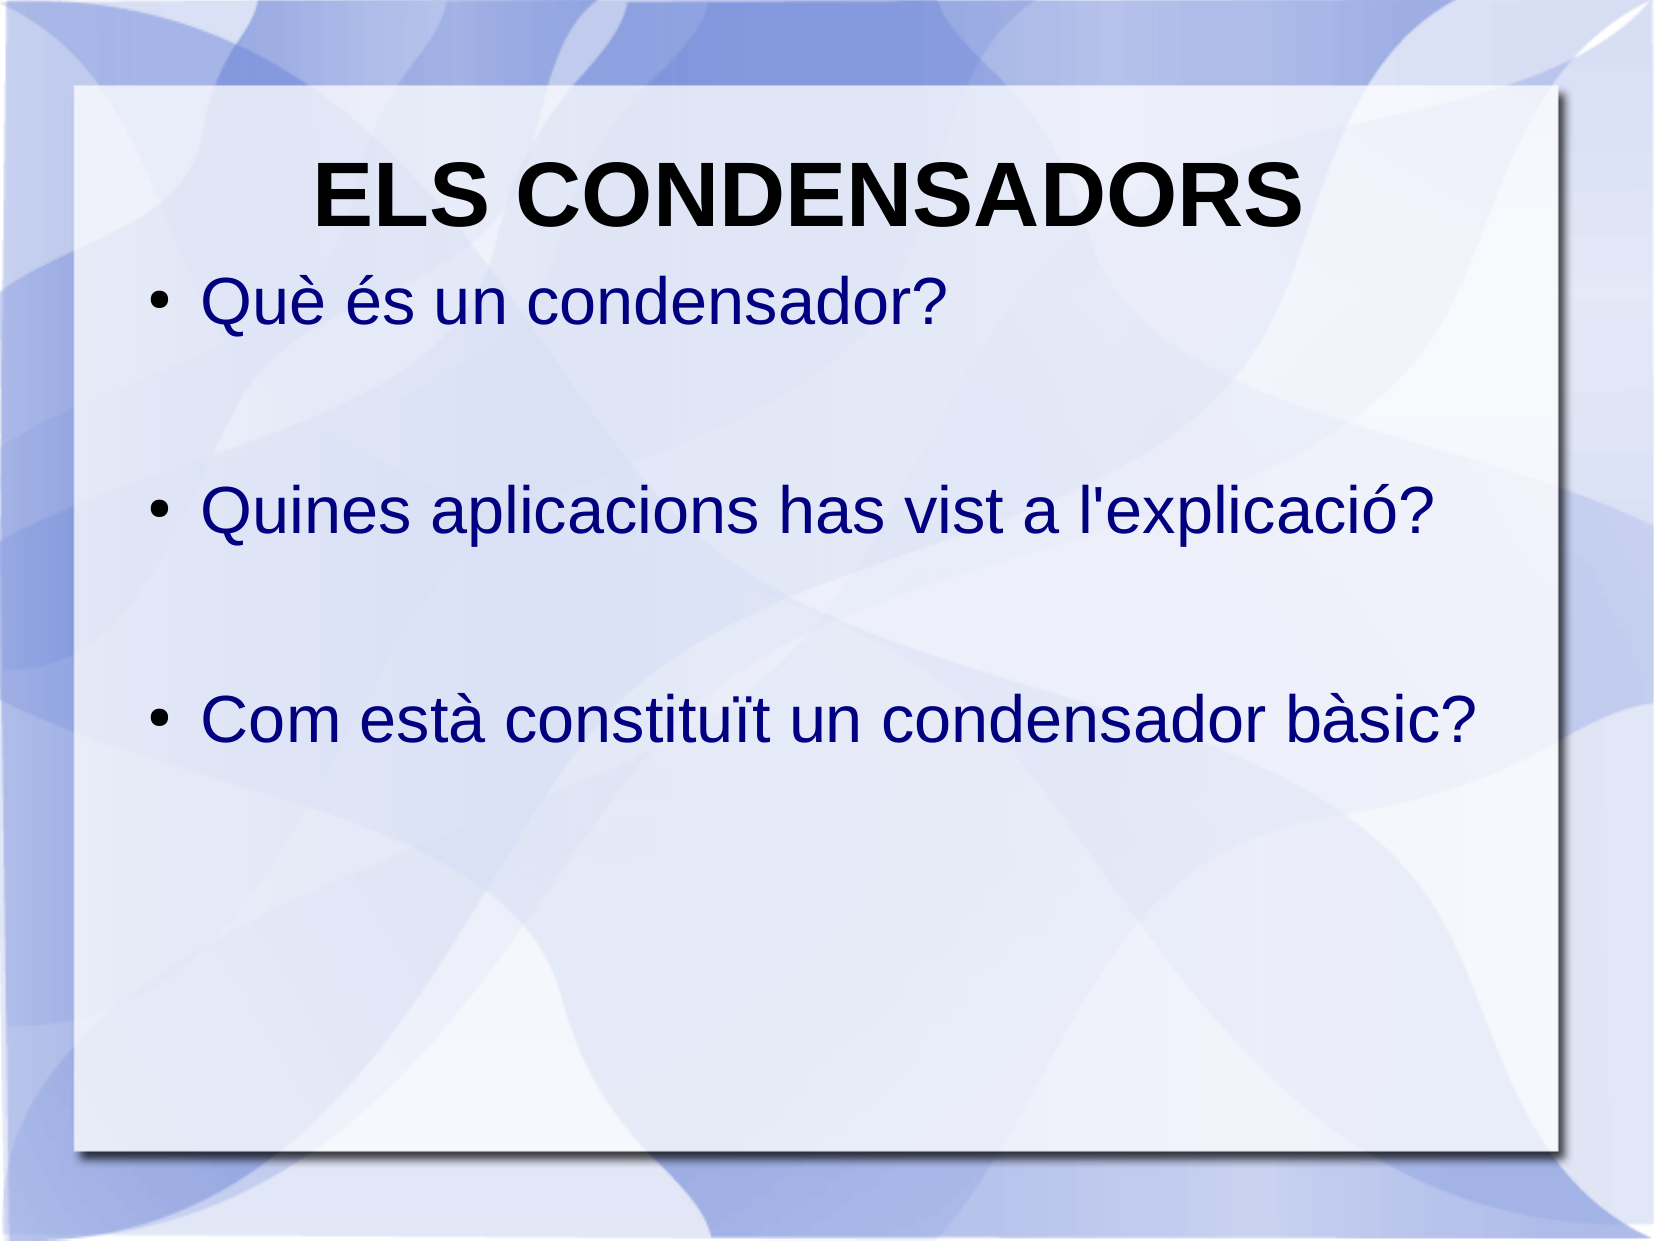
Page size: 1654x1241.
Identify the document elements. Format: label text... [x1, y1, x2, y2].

title ELS CONDENSADORS [82, 90, 1536, 298]
picture [0, 0, 1654, 1241]
list Què és un condensador? Quines aplicacions has vist a l'explicació? Com està constituït un condensador bàsic? [129, 264, 1489, 915]
